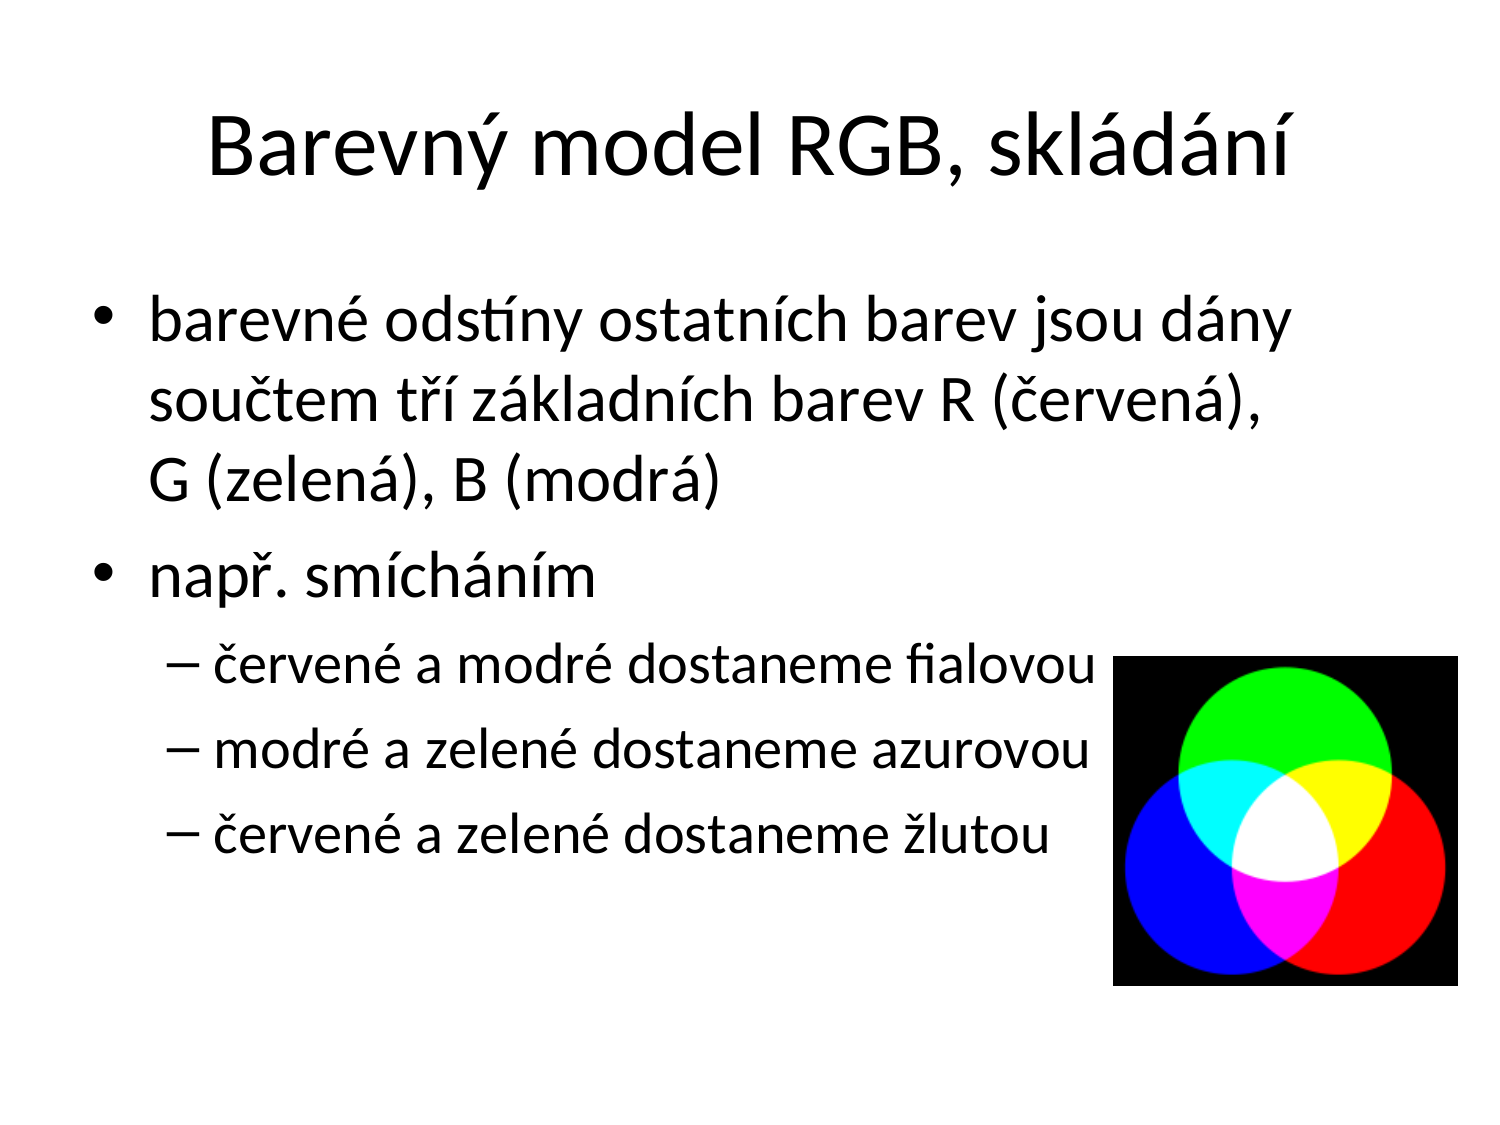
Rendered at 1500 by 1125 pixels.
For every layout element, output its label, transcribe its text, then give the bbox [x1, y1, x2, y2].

picture [1113, 656, 1458, 986]
list barevné odstíny ostatních barev jsou dány součtem tří základních barev R (červená), G (zelená), B (modrá) např. smícháním červené a modré dostaneme fialovou modré a zelené dostaneme azurovou červené a zelené dostaneme žlutou [76, 267, 1427, 1010]
title Barevný model RGB, skládání [75, 45, 1426, 233]
